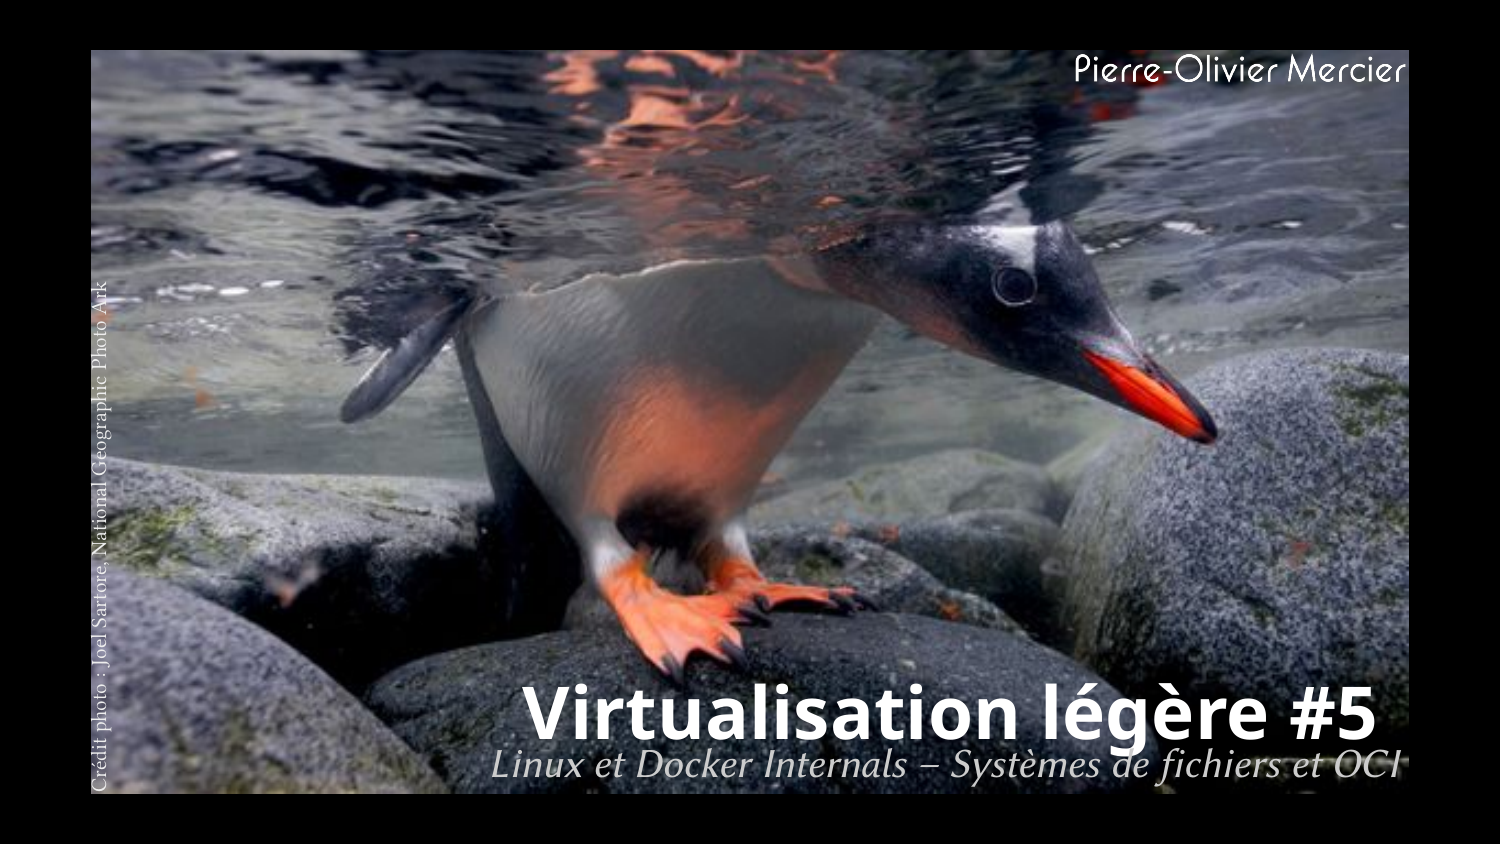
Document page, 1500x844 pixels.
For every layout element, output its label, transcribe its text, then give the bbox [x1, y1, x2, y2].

picture [499, 756, 618, 764]
picture [771, 756, 802, 764]
picture [1014, 756, 1129, 764]
picture [959, 756, 1012, 764]
picture [1361, 756, 1367, 764]
picture [804, 756, 886, 764]
picture [1368, 756, 1396, 764]
text_box Linux et Docker Internals – Systèmes de fichiers et OCI [448, 764, 1415, 801]
picture [1209, 756, 1316, 764]
picture [1130, 756, 1166, 764]
picture [644, 756, 658, 764]
picture [1318, 756, 1339, 764]
picture [1398, 756, 1409, 764]
picture [1340, 756, 1357, 764]
picture [662, 756, 707, 764]
text_box Virtualisation légère #5 [490, 655, 1412, 756]
picture [91, 50, 1409, 794]
picture [888, 756, 959, 764]
picture [620, 756, 642, 764]
picture [708, 756, 769, 764]
picture [1168, 756, 1207, 764]
text_box Crédit photo : Joel Sartore, National Geographic Photo Ark [91, 485, 104, 635]
